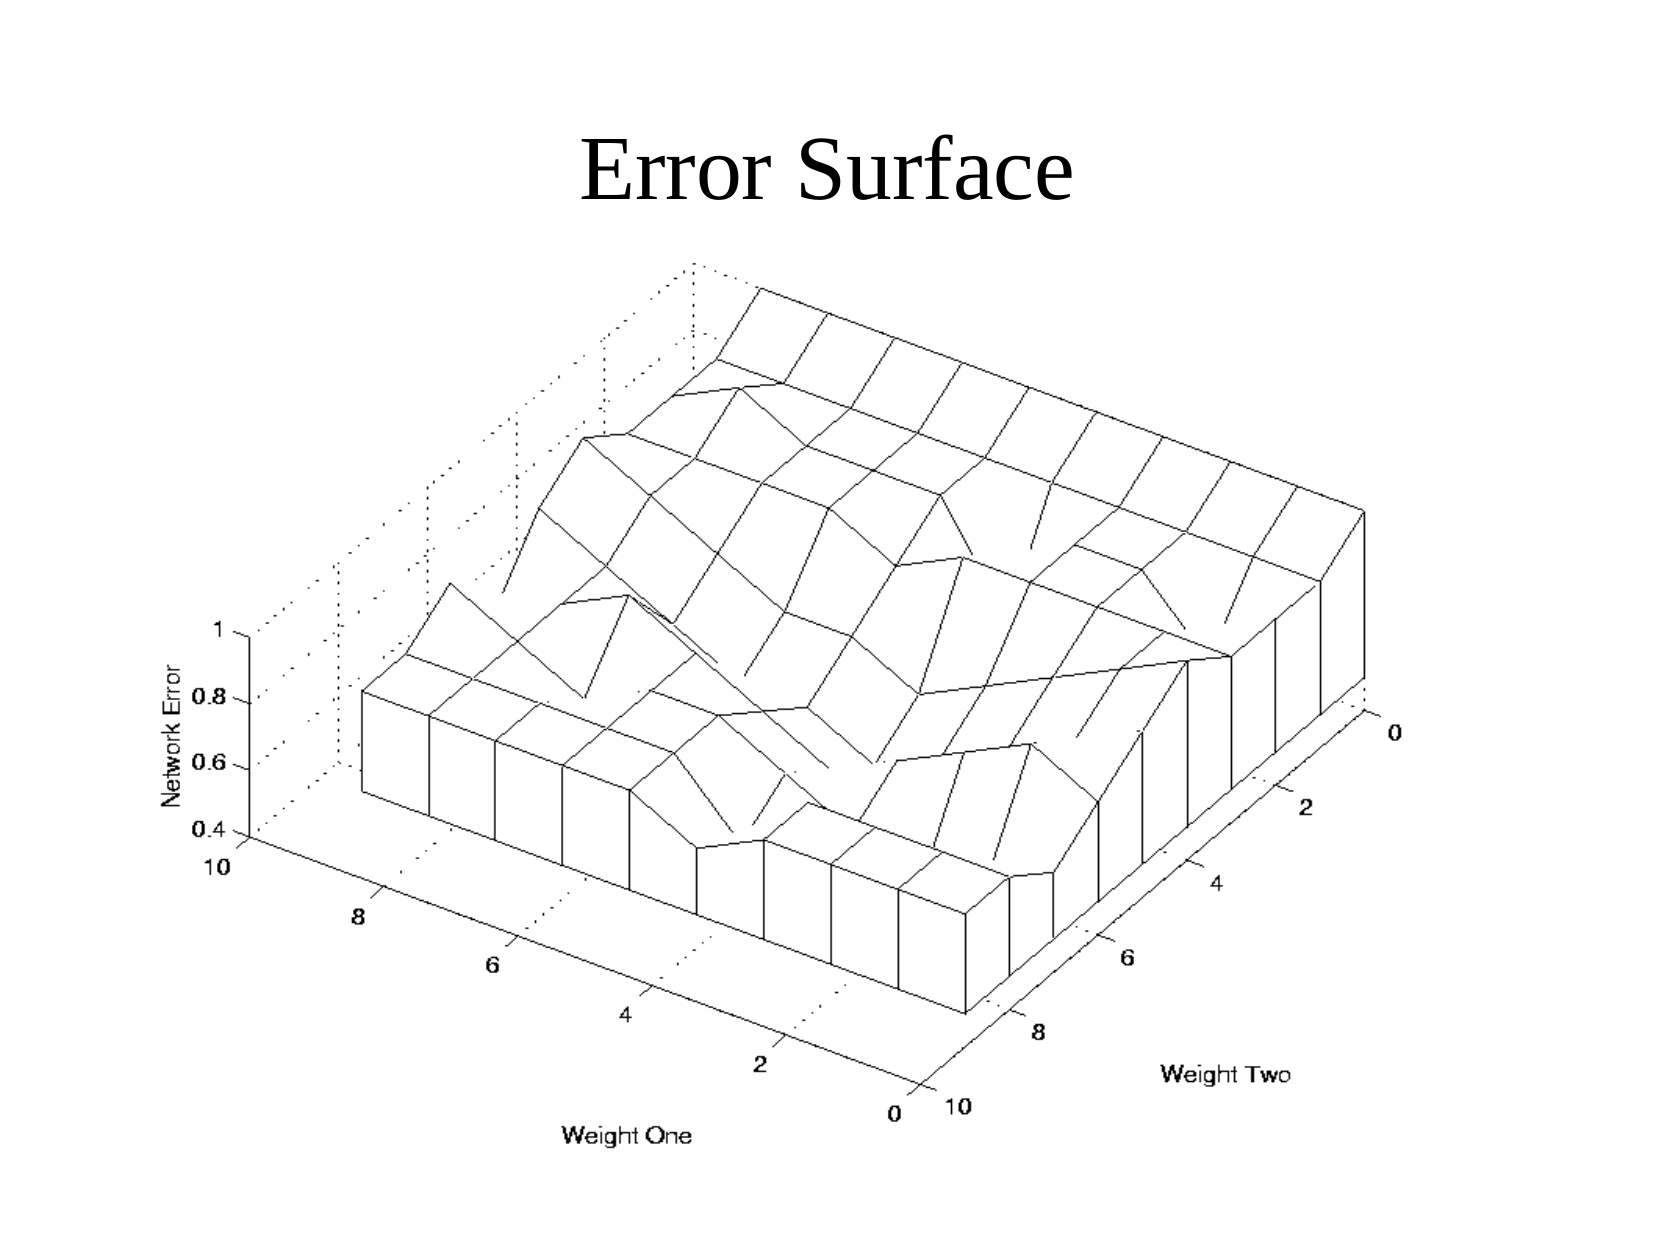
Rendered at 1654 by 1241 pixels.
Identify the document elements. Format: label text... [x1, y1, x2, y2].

chart [130, 240, 1489, 1211]
title Error Surface [121, 102, 1534, 234]
